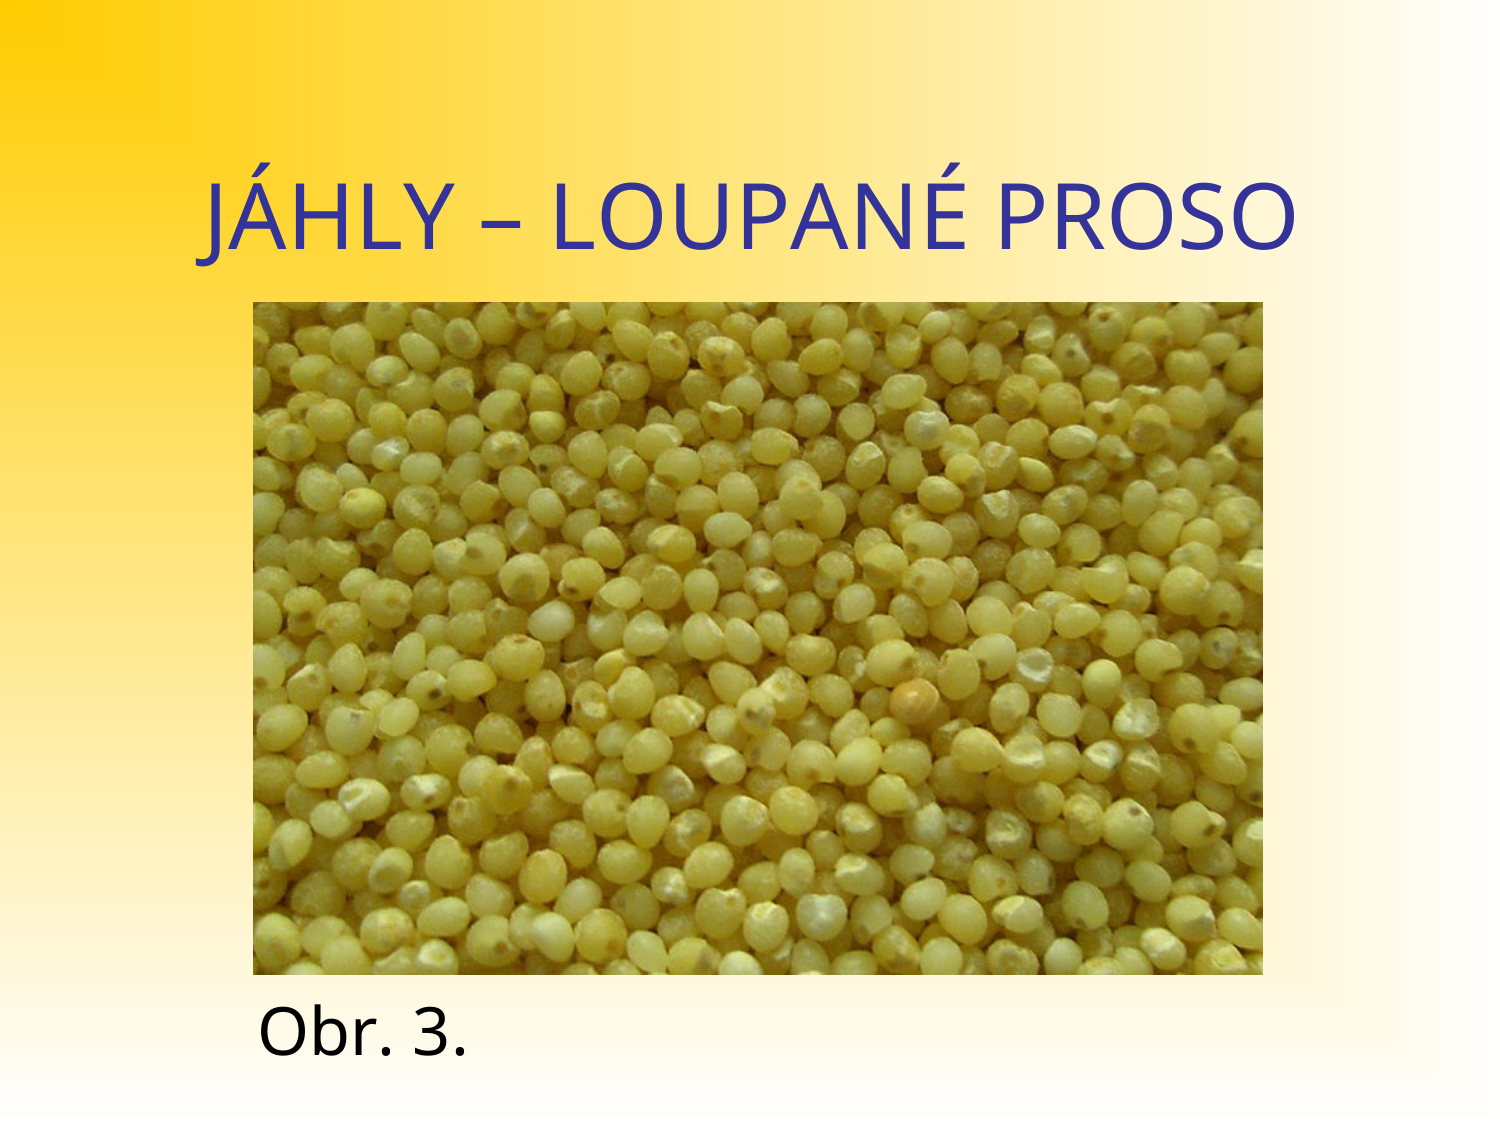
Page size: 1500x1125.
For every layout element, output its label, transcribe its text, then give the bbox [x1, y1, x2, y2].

title JÁHLY – LOUPANÉ PROSO [188, 35, 1468, 276]
picture [0, 0, 1500, 1125]
list Obr. 3. [242, 981, 798, 1125]
